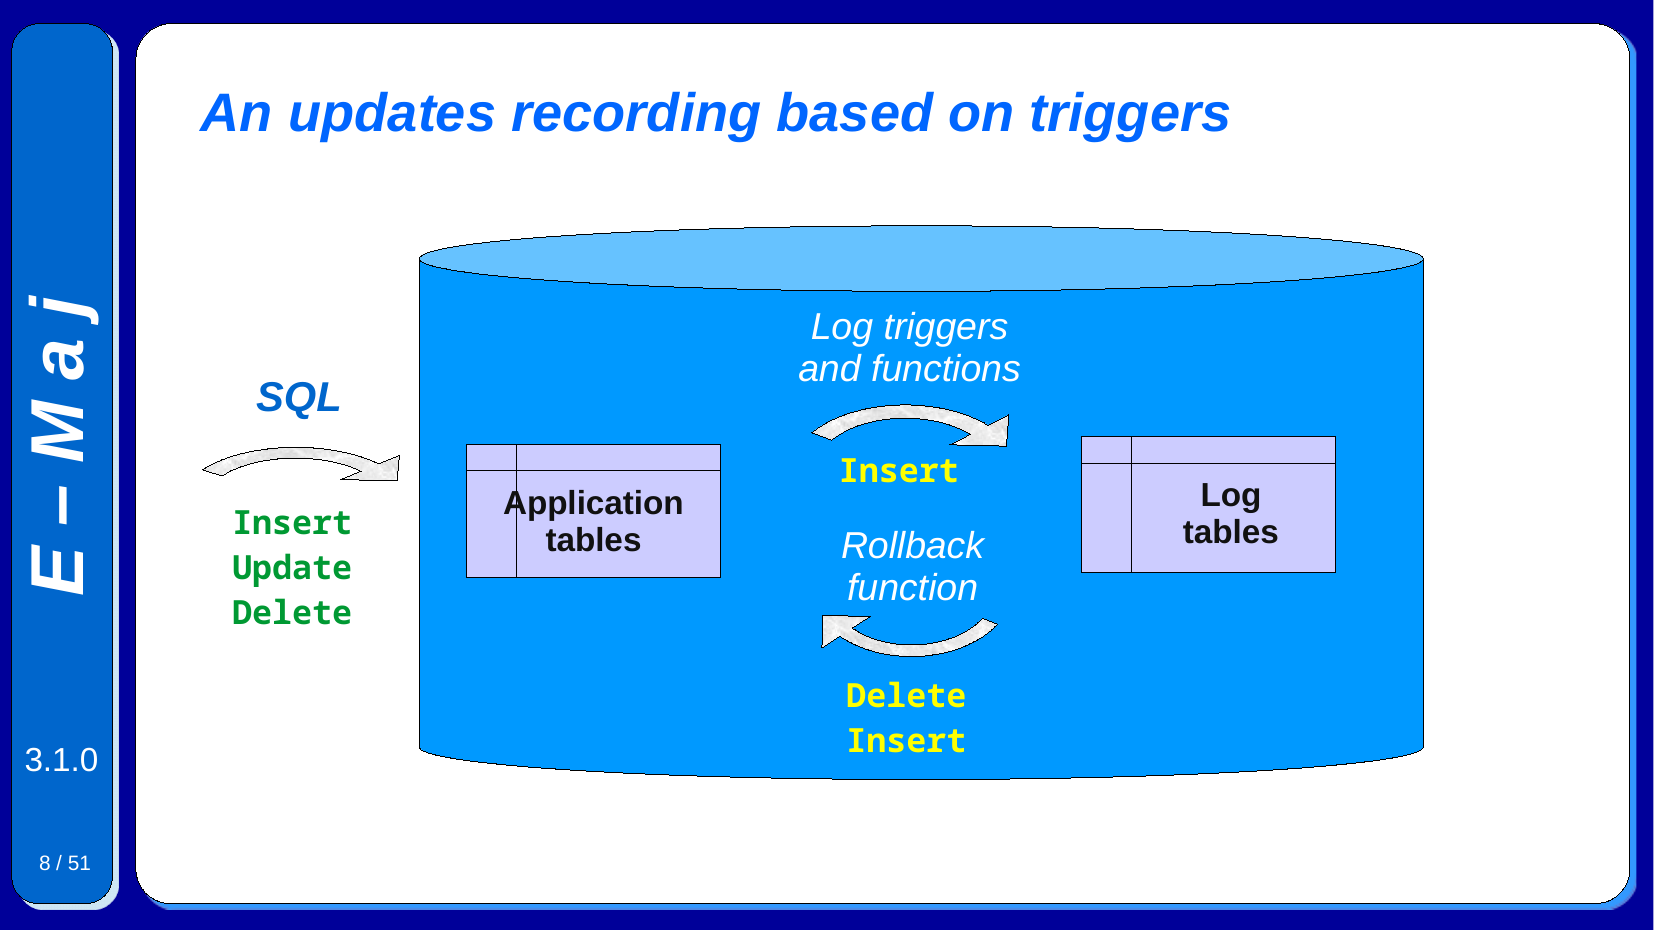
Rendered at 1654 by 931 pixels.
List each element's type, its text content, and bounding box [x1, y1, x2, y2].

text_box Log tables [1138, 468, 1323, 561]
title An updates recording based on triggers [200, 34, 1575, 191]
text_box Rollback function [755, 516, 1070, 616]
text_box SQL [194, 366, 404, 428]
text_box Delete Insert [802, 664, 1010, 759]
text_box Log triggers and functions [761, 298, 1058, 398]
text_box [419, 260, 1424, 780]
text_box Insert Update Delete [183, 491, 402, 626]
text_box Insert [817, 439, 981, 494]
text_box [202, 447, 400, 481]
text_box Application tables [448, 476, 739, 569]
